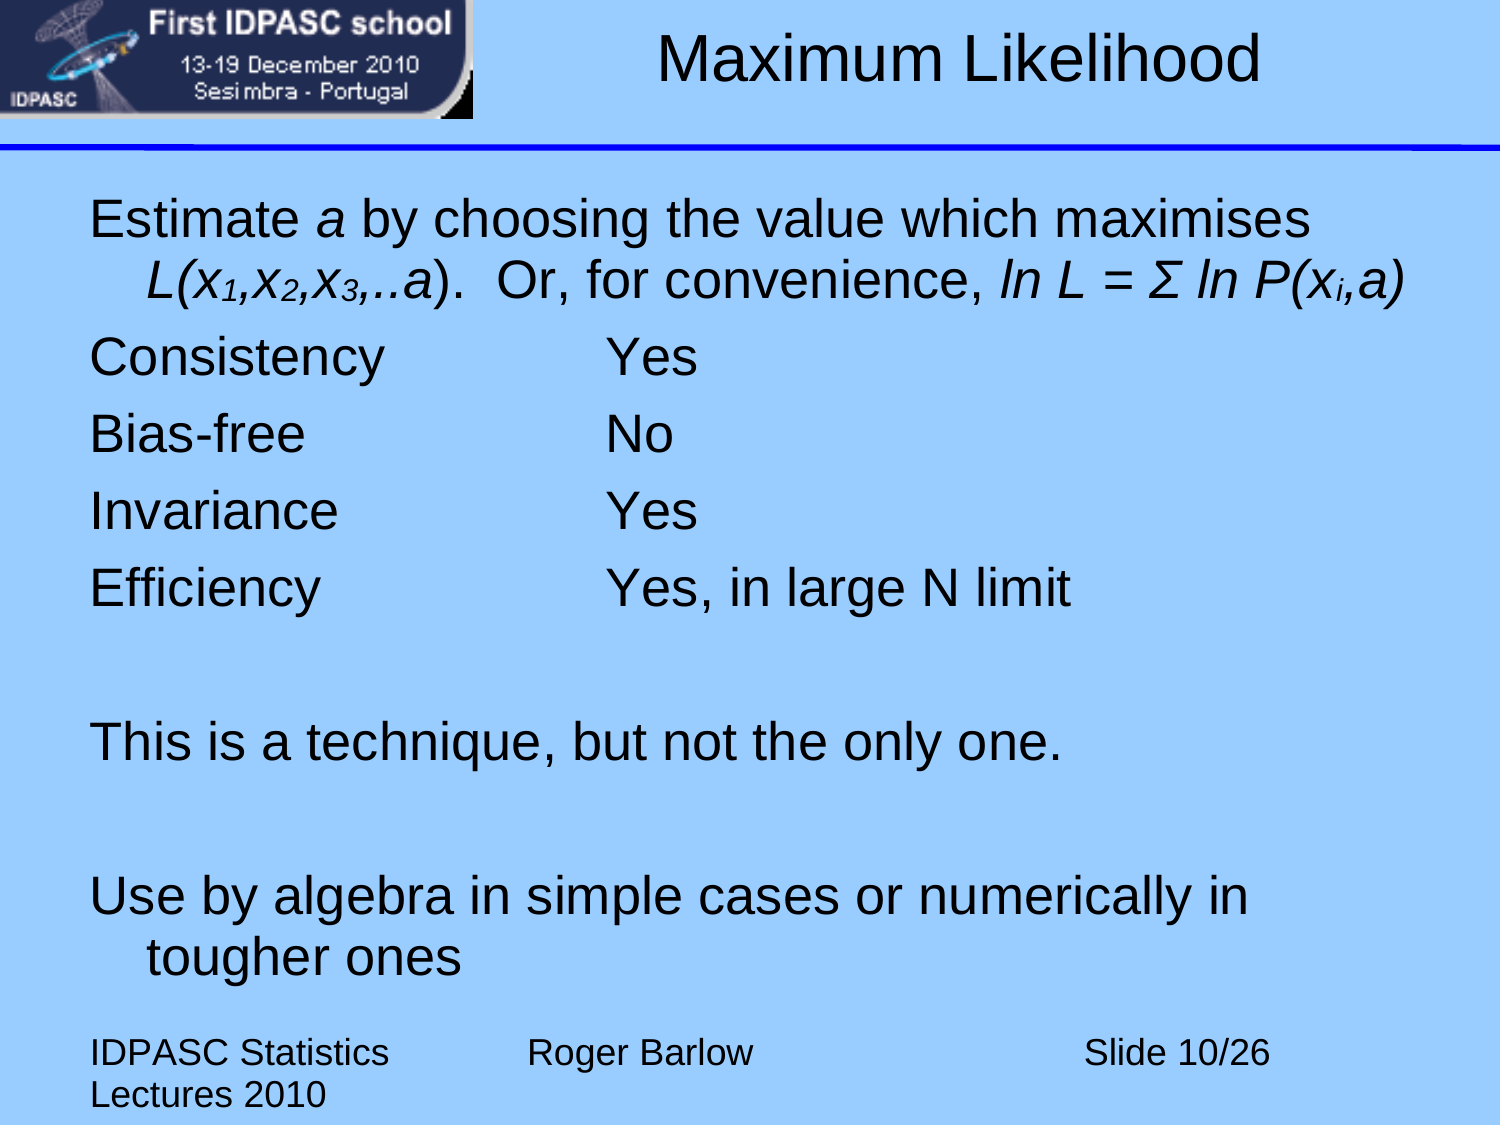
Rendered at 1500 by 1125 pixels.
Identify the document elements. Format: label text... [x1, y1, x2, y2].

list Estimate a by choosing the value which maximises L(x1,x2,x3,..a). Or, for convenience, ln L = Σ ln P(xi,a) Consistency Yes Bias-free No Invariance Yes Efficiency Yes, in large N limit This is a technique, but not the only one. Use by algebra in simple cases or numerically in tougher ones [75, 177, 1425, 1012]
title Maximum Likelihood [501, 7, 1418, 111]
picture [0, 0, 473, 119]
